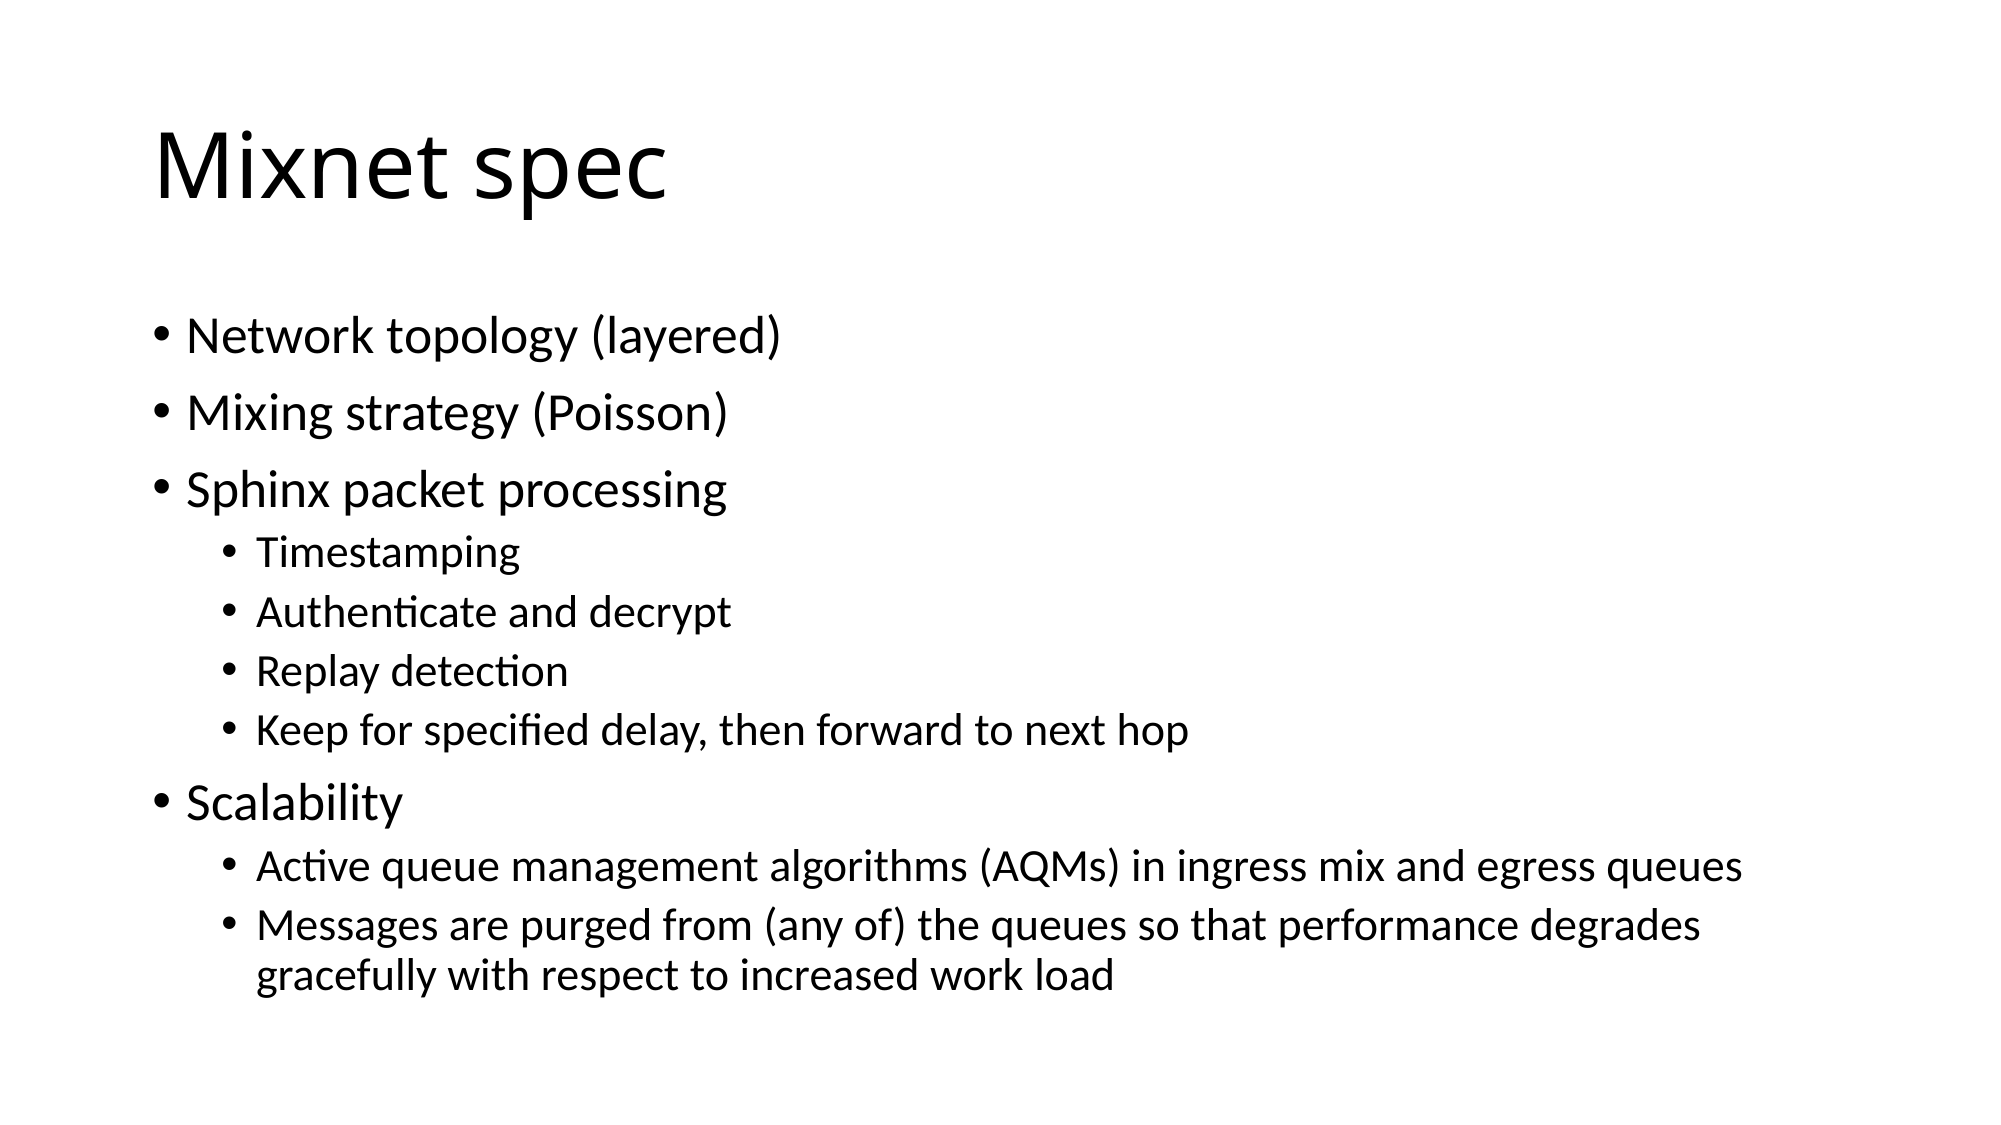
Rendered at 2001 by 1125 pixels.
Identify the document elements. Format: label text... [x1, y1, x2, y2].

title Mixnet spec [137, 59, 1863, 278]
list Network topology (layered) Mixing strategy (Poisson) Sphinx packet processing Timestamping Authenticate and decrypt Replay detection Keep for specified delay, then forward to next hop Scalability Active queue management algorithms (AQMs) in ingress mix and egress queues Messages are purged from (any of) the queues so that performance degrades gracefully with respect to increased work load [137, 299, 1863, 1014]
